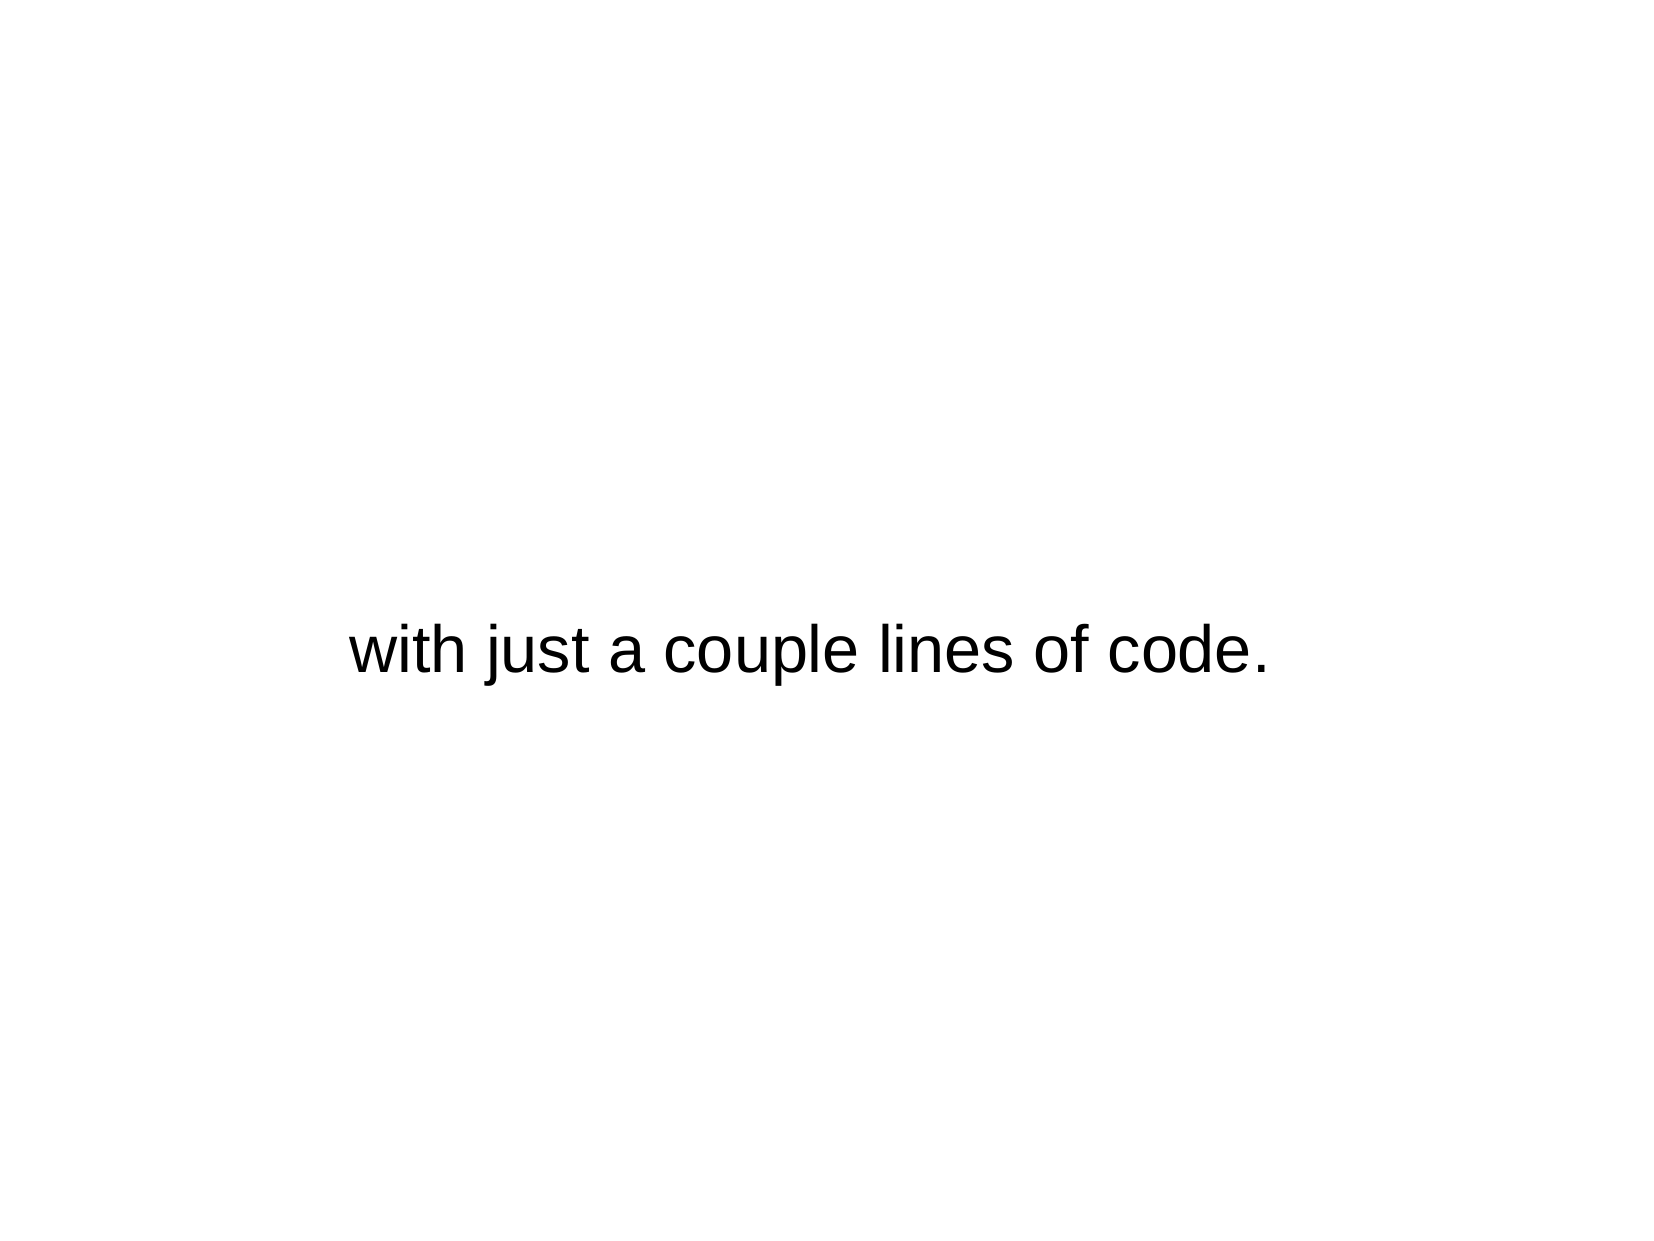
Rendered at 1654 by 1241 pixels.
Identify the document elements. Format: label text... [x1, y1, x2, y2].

subtitle with just a couple lines of code. [82, 290, 1538, 1010]
